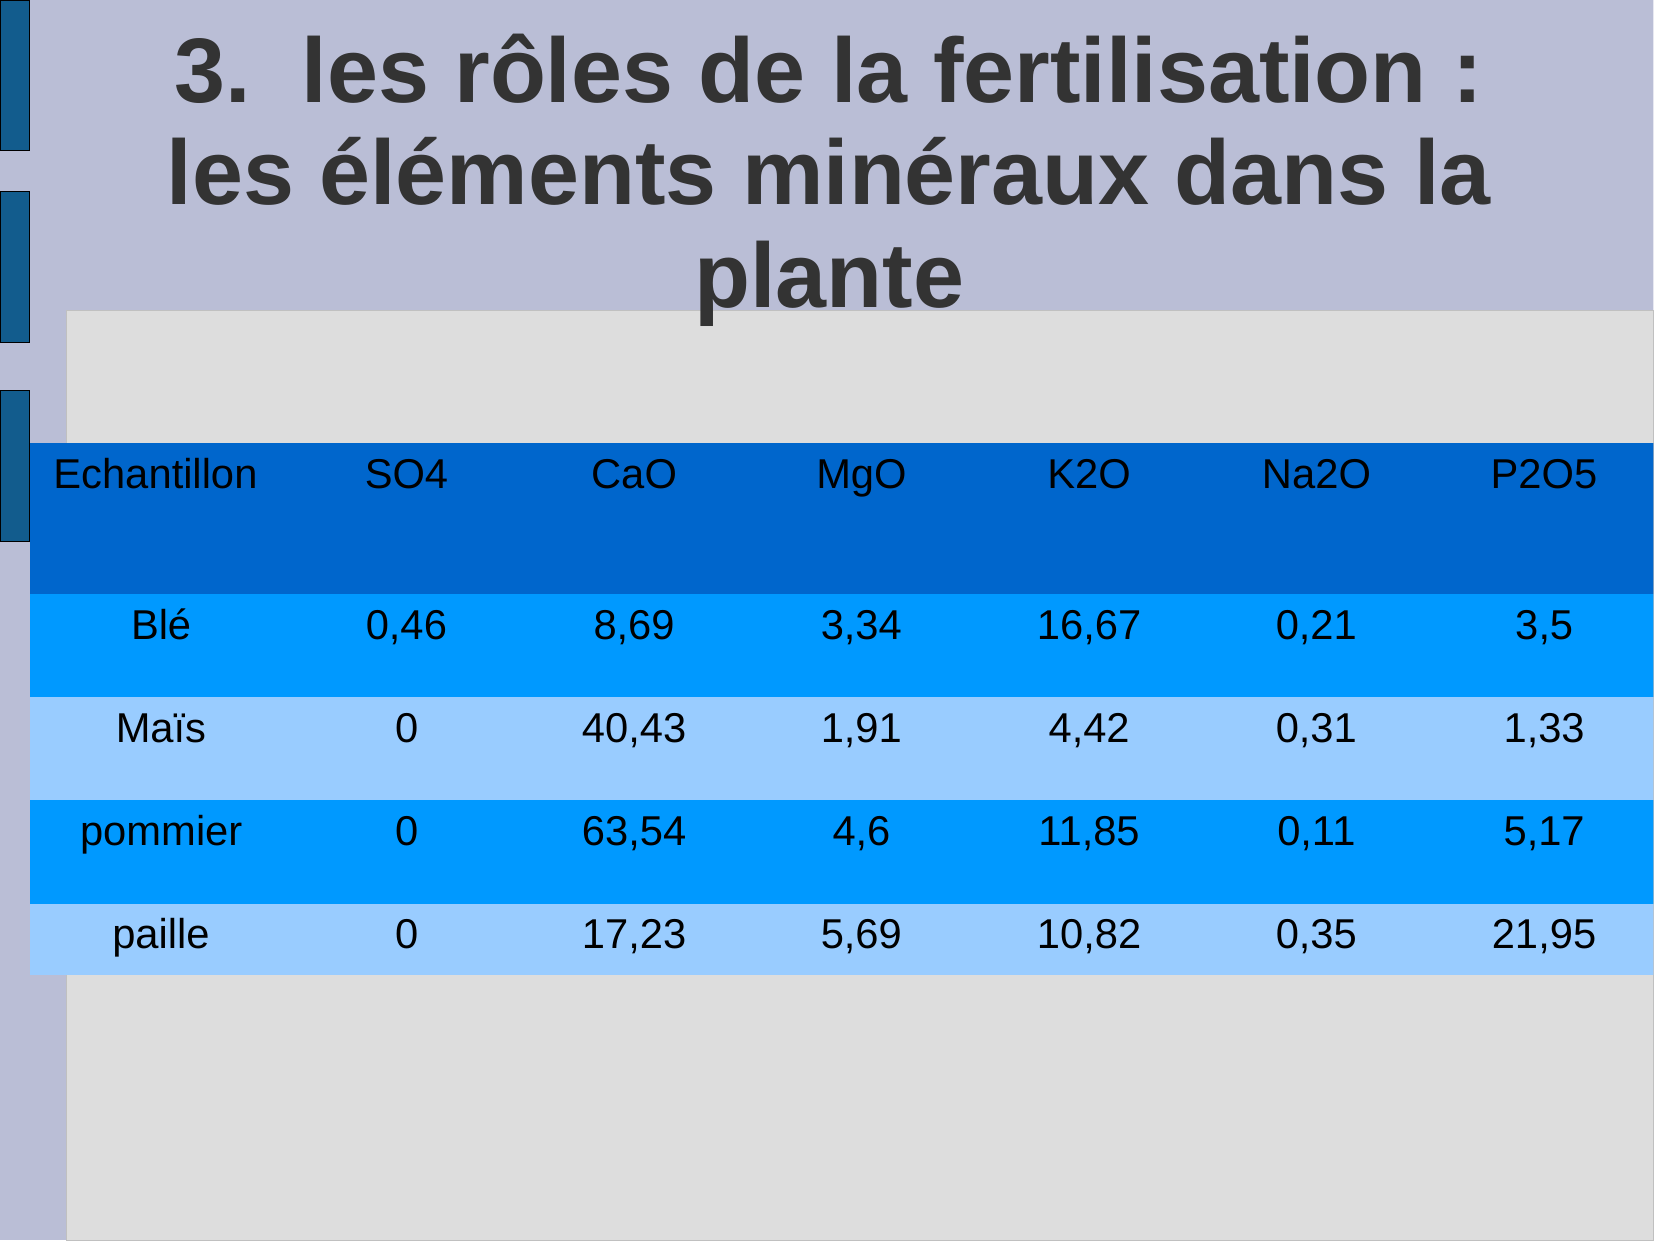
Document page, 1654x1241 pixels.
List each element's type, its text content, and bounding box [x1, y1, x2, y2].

table_cell 21,95 [1430, 904, 1654, 975]
table_cell 0,35 [1203, 904, 1430, 975]
table_cell 0 [293, 800, 520, 904]
table_cell paille [30, 904, 293, 975]
table_cell 8,69 [520, 594, 748, 697]
table_cell 5,17 [1430, 800, 1654, 904]
table_cell 1,91 [748, 697, 975, 800]
table_cell 11,85 [975, 800, 1203, 904]
table_cell Blé [30, 594, 293, 697]
table_cell 63,54 [520, 800, 748, 904]
table_header Na2O [1203, 443, 1430, 594]
table_cell 0 [293, 697, 520, 800]
table_cell 40,43 [520, 697, 748, 800]
table_cell 1,33 [1430, 697, 1654, 800]
table_cell 0,31 [1203, 697, 1430, 800]
table_cell 0,21 [1203, 594, 1430, 697]
table_cell 5,69 [748, 904, 975, 975]
table_header SO4 [293, 443, 520, 594]
table_cell 16,67 [975, 594, 1203, 697]
table_cell 4,42 [975, 697, 1203, 800]
table_cell 0 [293, 904, 520, 975]
table_cell pommier [30, 800, 293, 904]
table_cell 4,6 [748, 800, 975, 904]
table_header Echantillon [30, 443, 293, 594]
table_header P2O5 [1430, 443, 1654, 594]
table_cell 0,46 [293, 594, 520, 697]
table_header K2O [975, 443, 1203, 594]
table_header CaO [520, 443, 748, 594]
table_cell Maïs [30, 697, 293, 800]
table_cell 3,34 [748, 594, 975, 697]
table_cell 10,82 [975, 904, 1203, 975]
table_cell 0,11 [1203, 800, 1430, 904]
table_cell 3,5 [1430, 594, 1654, 697]
table_header MgO [748, 443, 975, 594]
table_cell 17,23 [520, 904, 748, 975]
title 3. les rôles de la fertilisation : les éléments minéraux dans la plante [123, 19, 1536, 327]
